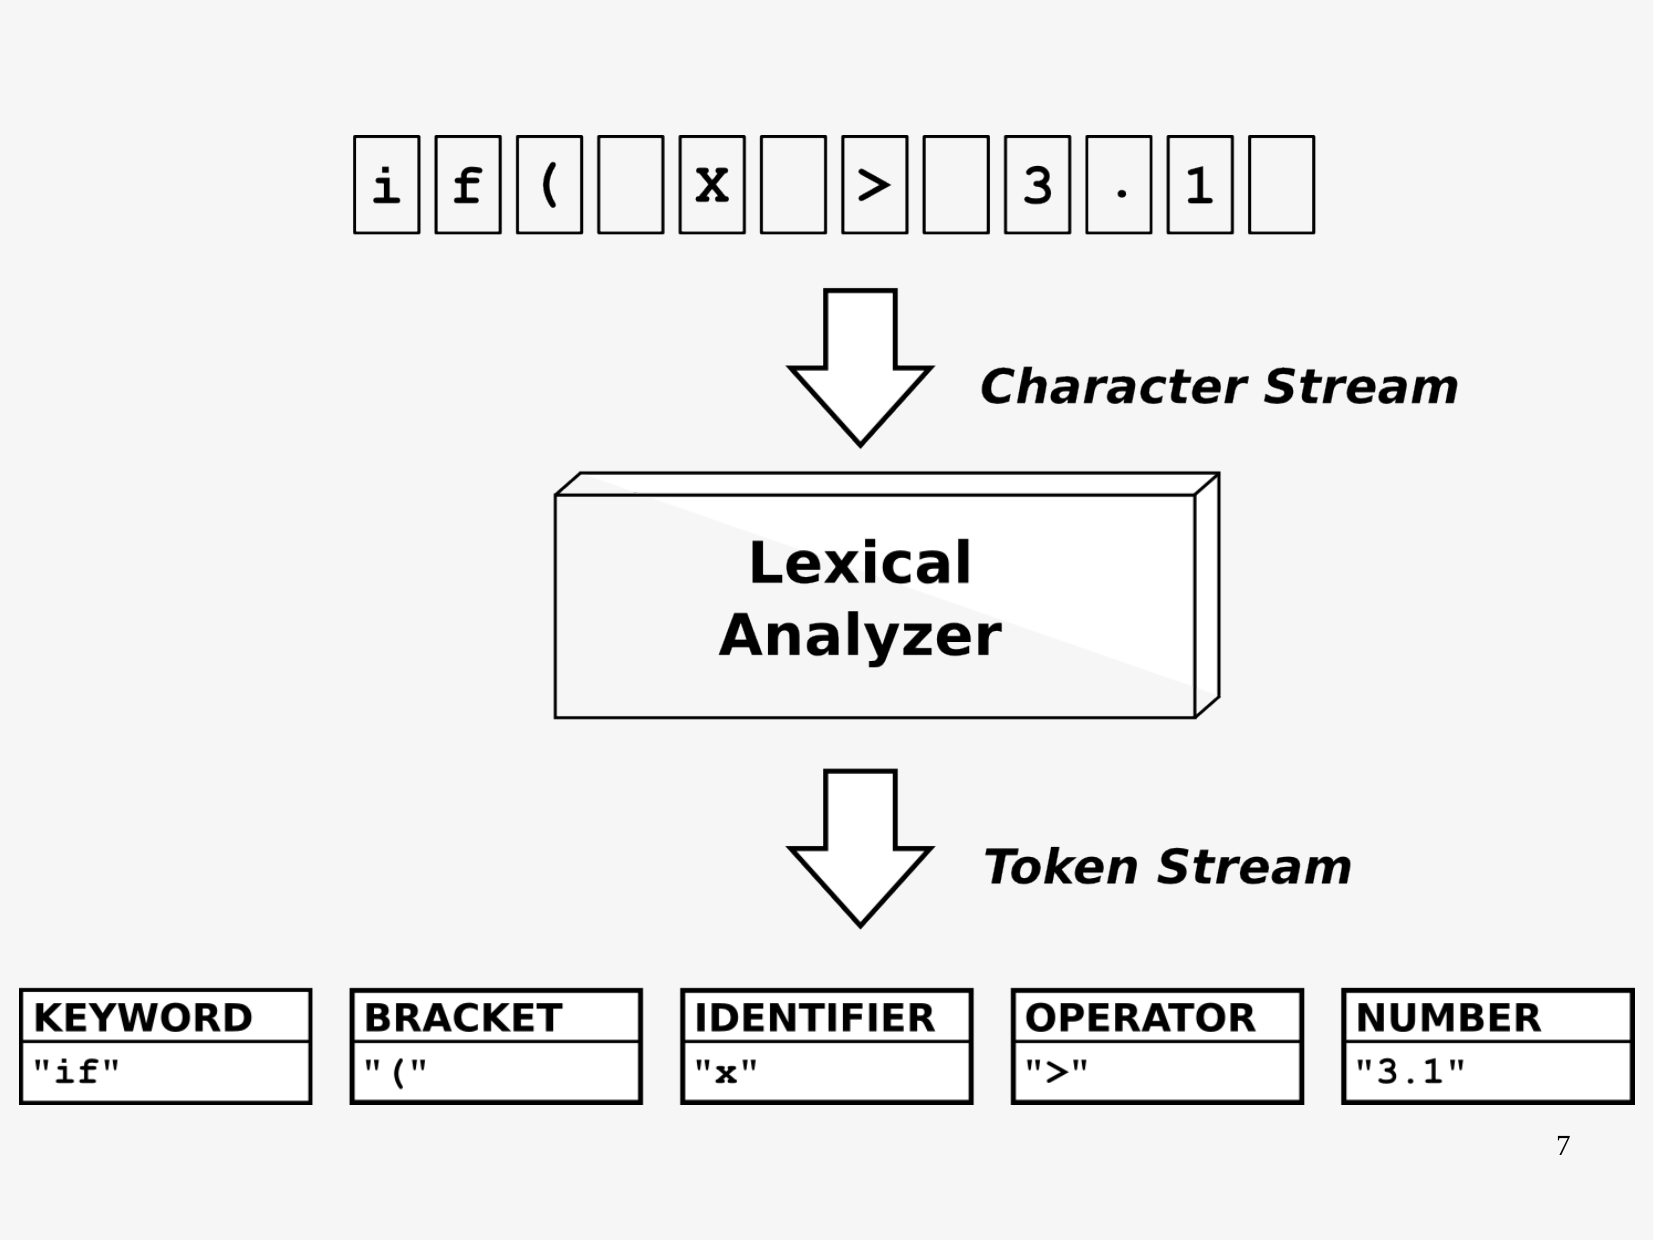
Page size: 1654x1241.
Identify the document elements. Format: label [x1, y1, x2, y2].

picture [19, 135, 1635, 1105]
